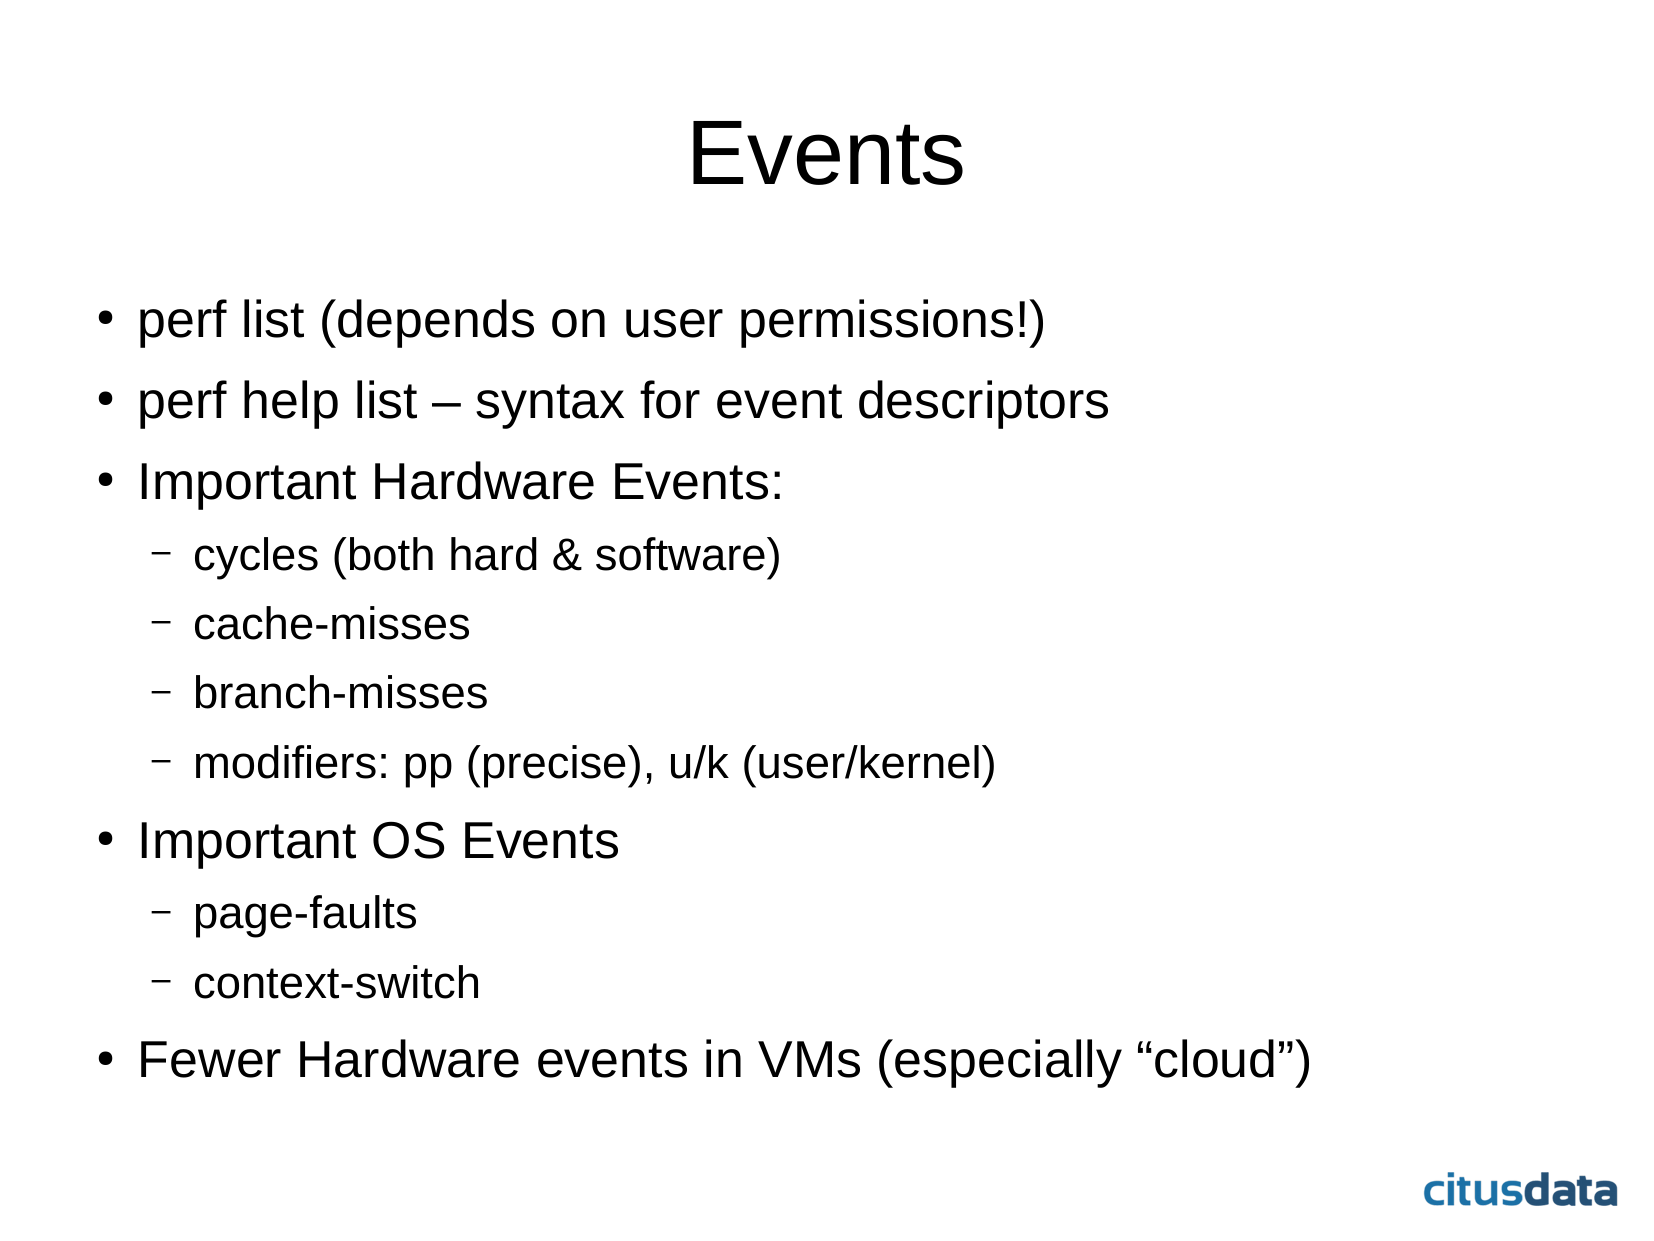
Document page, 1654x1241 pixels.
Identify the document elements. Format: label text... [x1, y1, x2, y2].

list perf list (depends on user permissions!) perf help list – syntax for event descriptors Important Hardware Events: cycles (both hard & software) cache-misses branch-misses modifiers: pp (precise), u/k (user/kernel) Important OS Events page-faults context-switch Fewer Hardware events in VMs (especially “cloud”) [82, 290, 1571, 1096]
picture [1420, 1167, 1622, 1209]
title Events [82, 49, 1571, 257]
